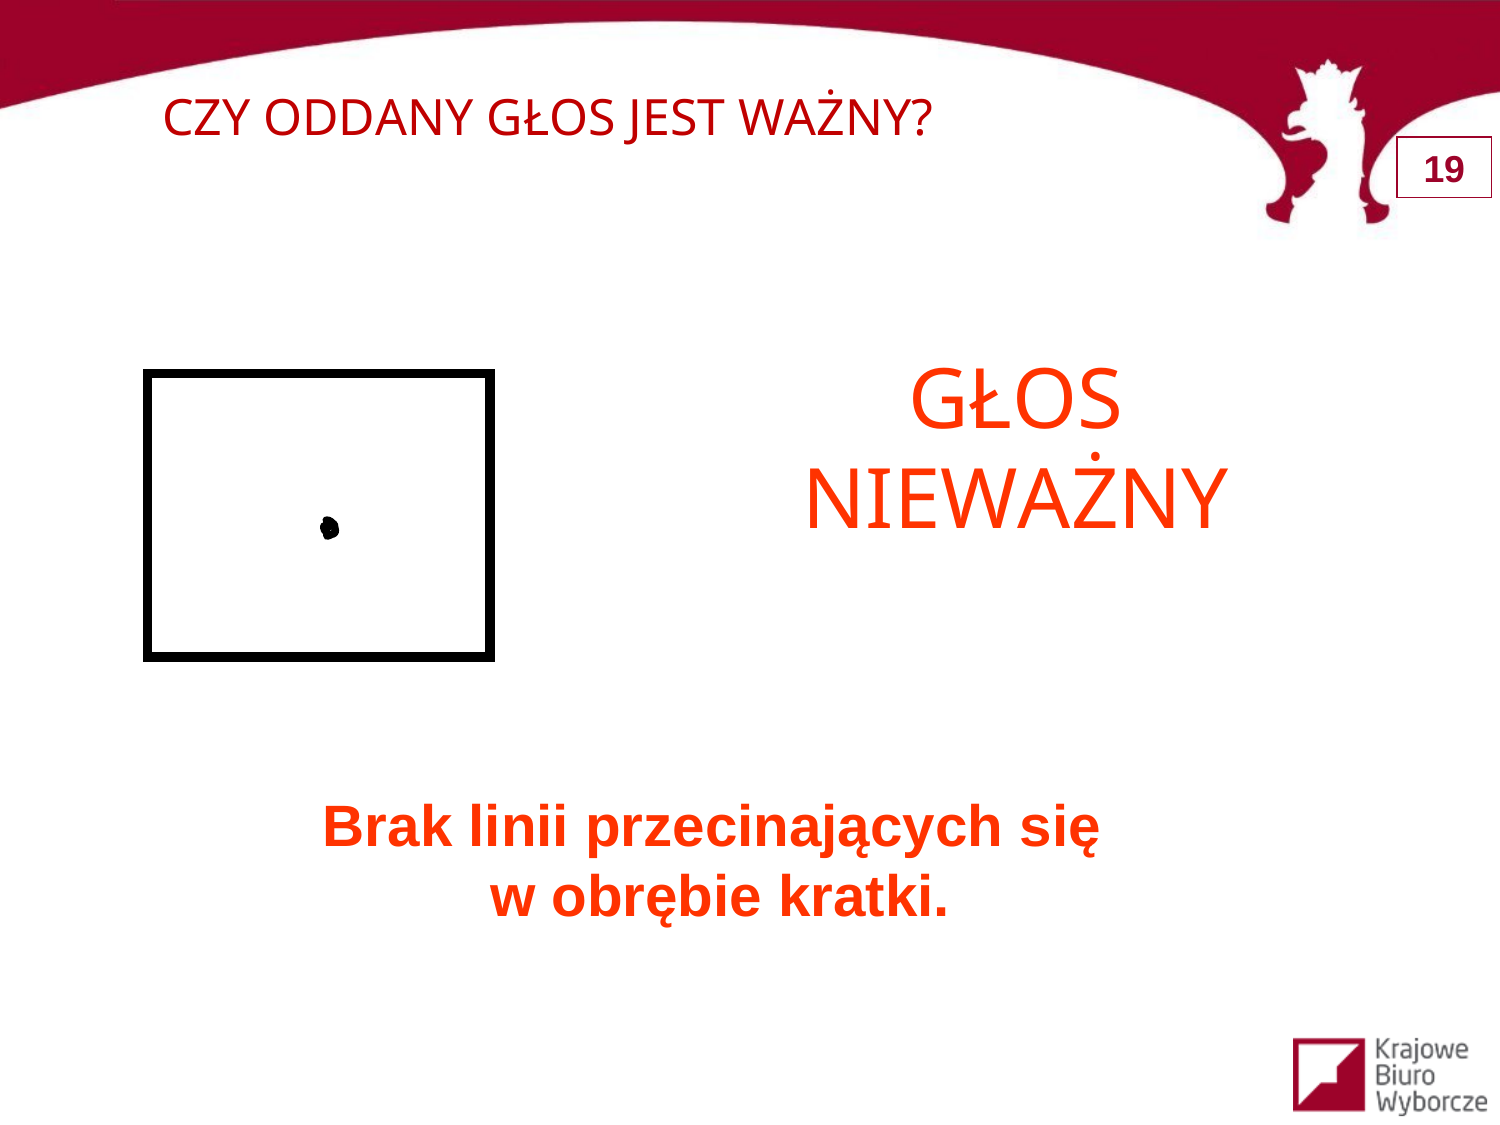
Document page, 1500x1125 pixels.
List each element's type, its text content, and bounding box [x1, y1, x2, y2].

picture [1293, 1035, 1489, 1118]
picture [317, 513, 342, 543]
text_box CZY ODDANY GŁOS JEST WAŻNY? [147, 78, 1164, 154]
picture [0, 0, 1500, 262]
text_box GŁOS NIEWAŻNY [714, 337, 1317, 554]
text_box Brak linii przecinających się w obrębie kratki. [29, 780, 1412, 937]
